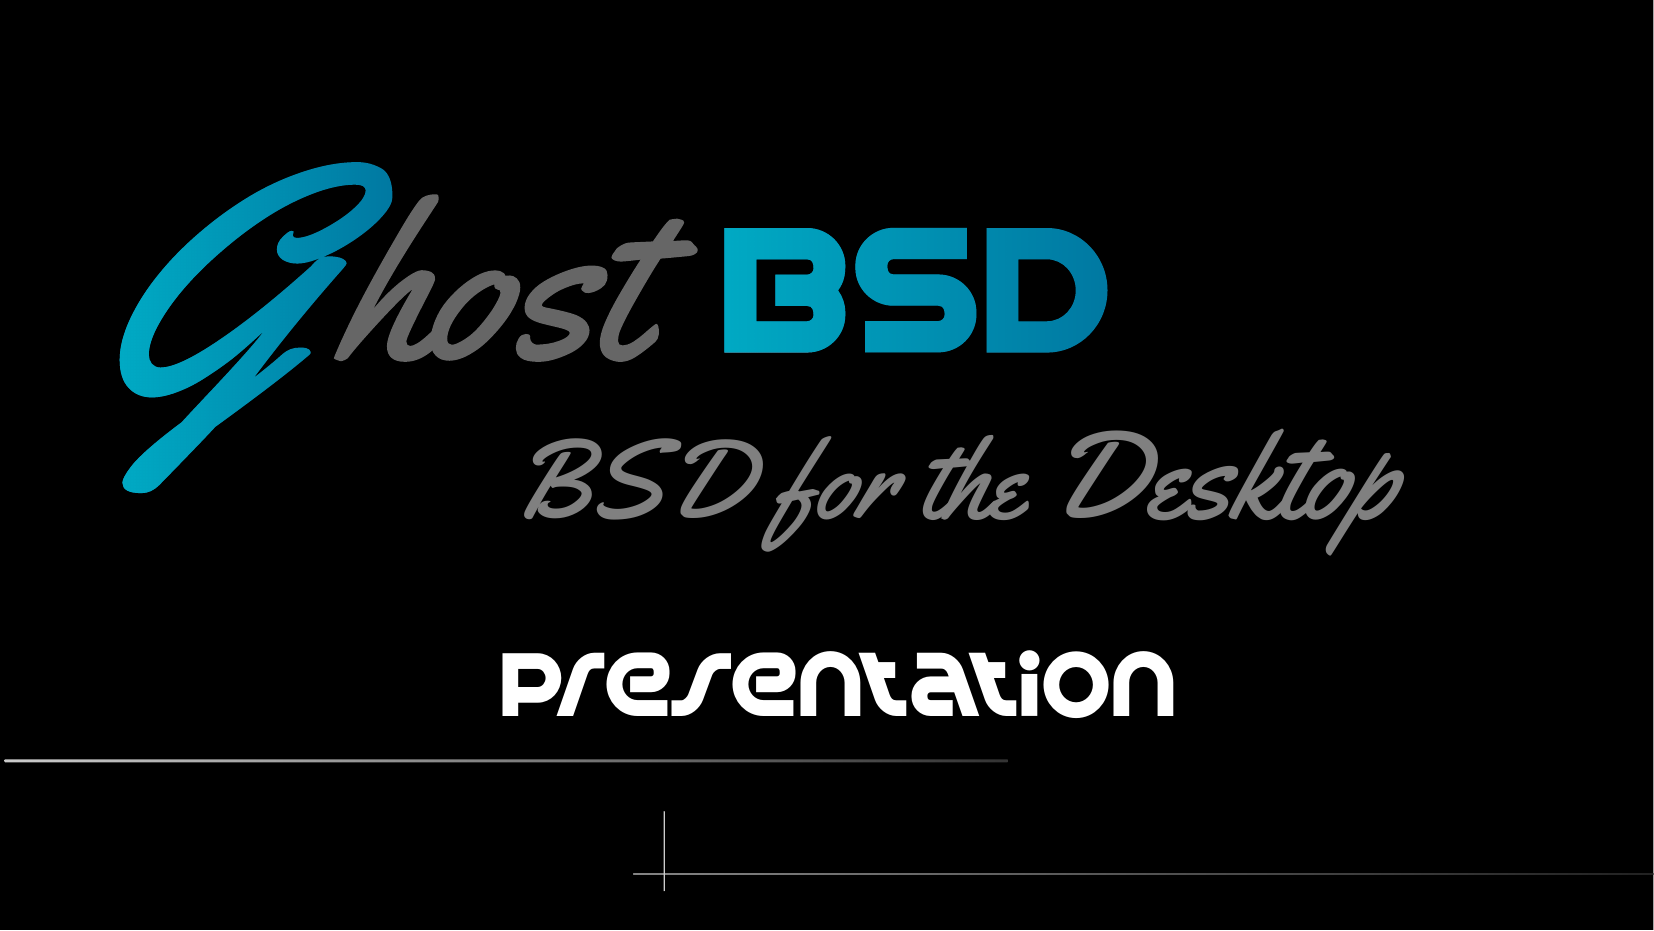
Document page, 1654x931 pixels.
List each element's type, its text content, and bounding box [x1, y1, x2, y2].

text_box BSD for the Desktop [450, 225, 1463, 564]
picture [107, 150, 1120, 506]
title Presentation [23, 623, 1654, 760]
